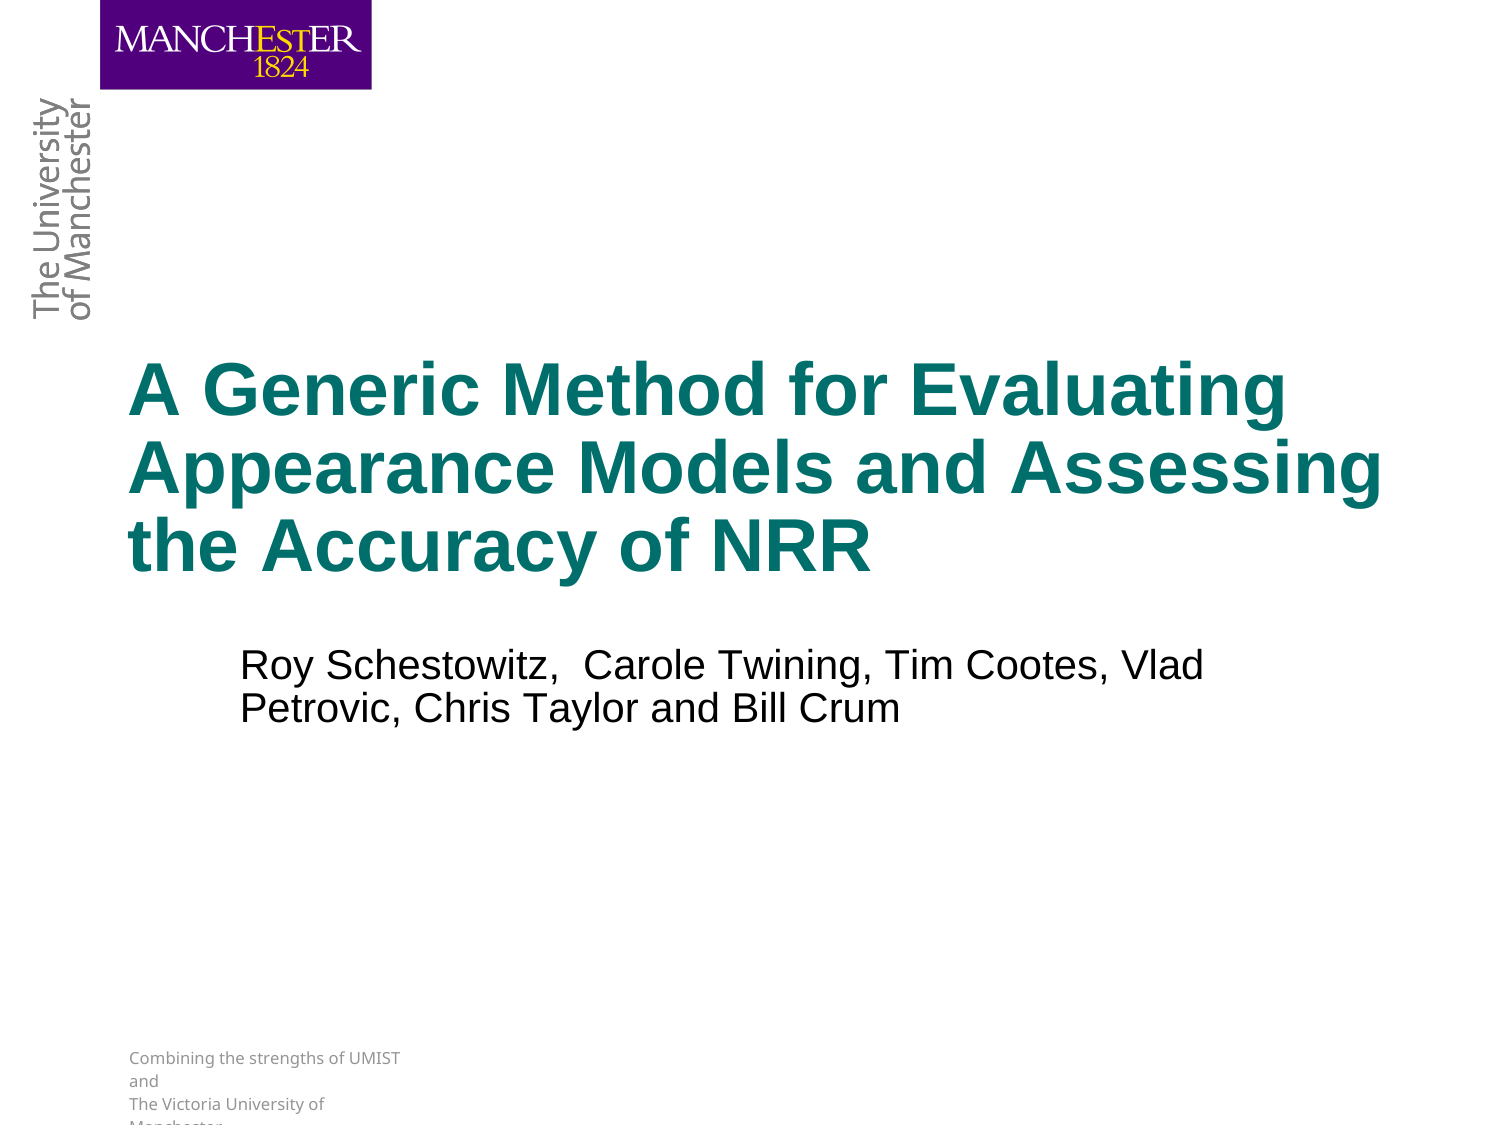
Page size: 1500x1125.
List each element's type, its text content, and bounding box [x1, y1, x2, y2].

subtitle Roy Schestowitz, Carole Twining, Tim Cootes, Vlad Petrovic, Chris Taylor and Bill Crum [225, 637, 1276, 926]
picture [0, 0, 372, 320]
title A Generic Method for Evaluating Appearance Models and Assessing the Accuracy of NRR [112, 336, 1447, 604]
